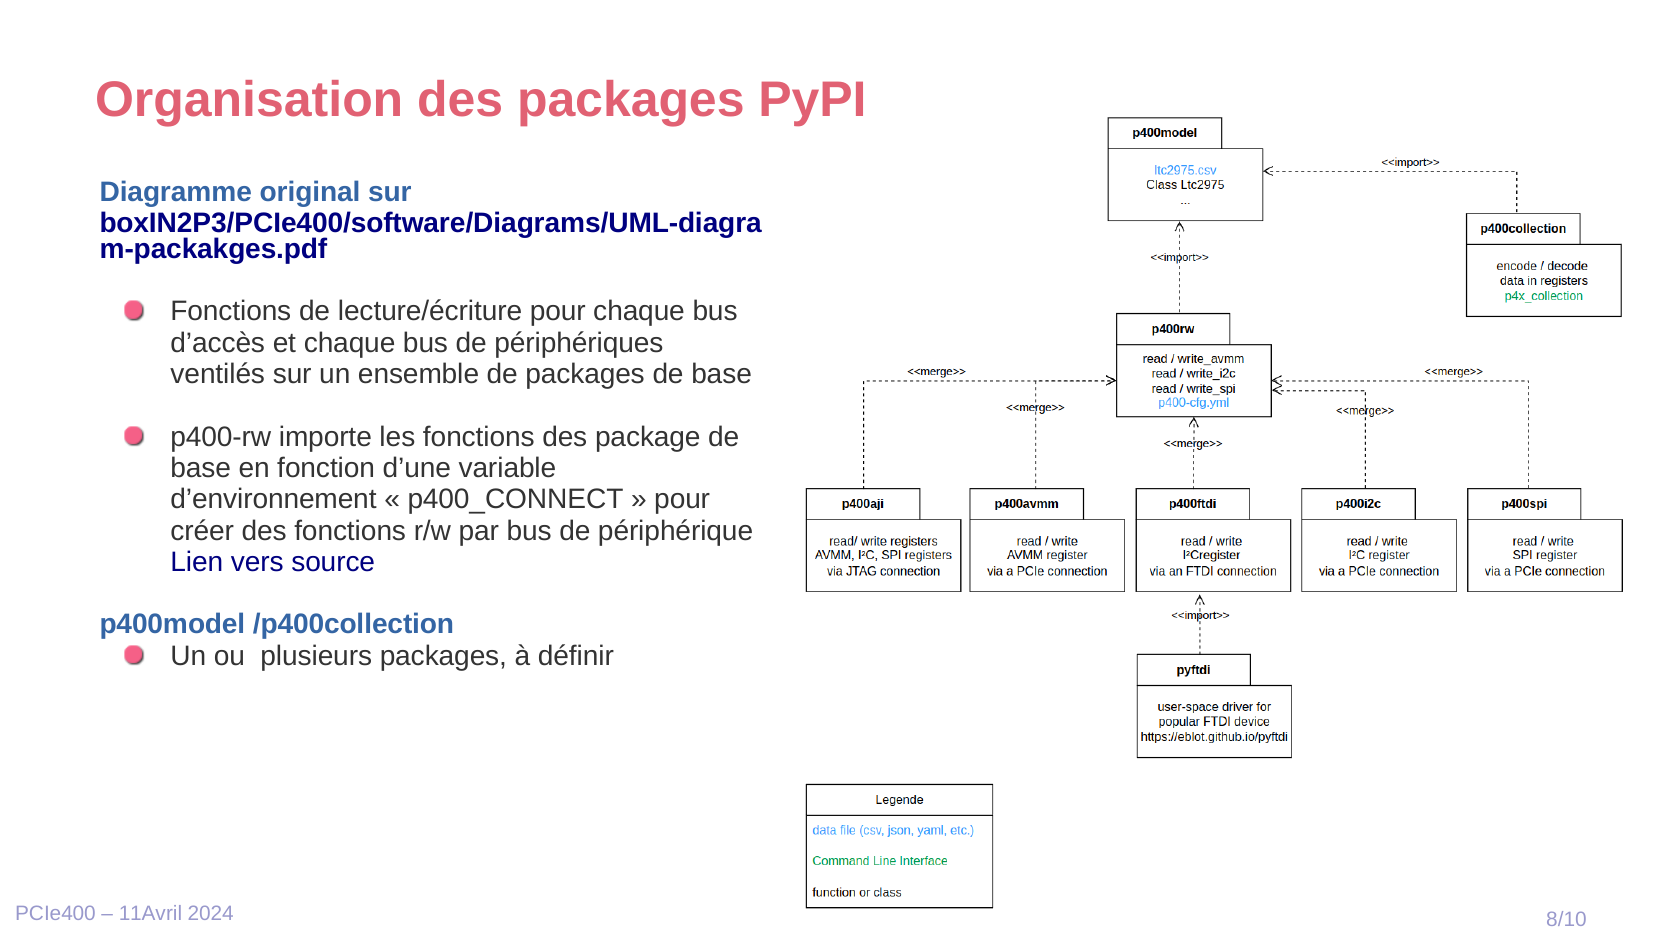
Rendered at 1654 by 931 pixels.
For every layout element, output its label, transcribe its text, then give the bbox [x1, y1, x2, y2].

list Diagramme original sur boxIN2P3/PCIe400/software/Diagrams/UML-diagram-packakges.pdf Fonctions de lecture/écriture pour chaque bus d’accès et chaque bus de périphériques ventilés sur un ensemble de packages de base p400-rw importe les fonctions des package de base en fonction d’une variable d’environnement « p400_CONNECT » pour créer des fonctions r/w par bus de périphérique Lien vers source p400model /p400collection Un ou plusieurs packages, à définir [28, 145, 781, 830]
picture [802, 112, 1627, 910]
title Organisation des packages PyPI [94, 40, 1540, 159]
